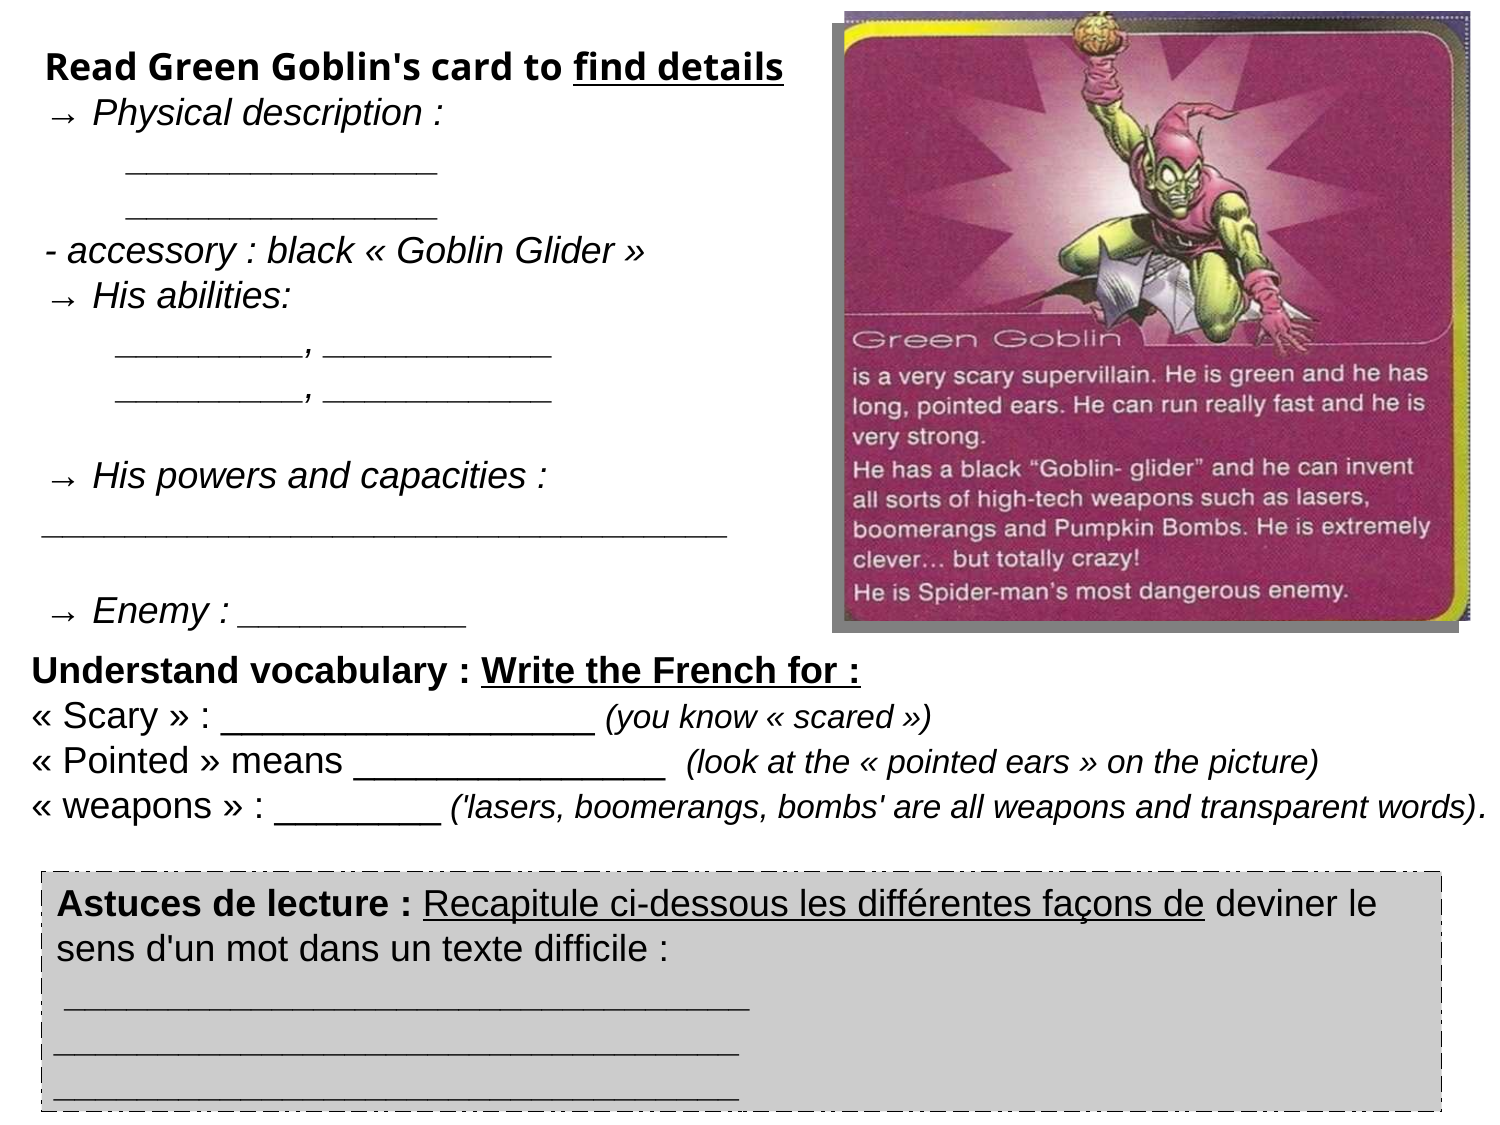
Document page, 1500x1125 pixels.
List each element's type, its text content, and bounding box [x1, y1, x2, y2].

text_box Read Green Goblin's card to find details → Physical description : _______________ _______________ - accessory : black « Goblin Glider » → His abilities: _________, ___________ _________, ___________ → His powers and capacities : _________________________________ → Enemy : ___________ [29, 35, 821, 638]
text_box Understand vocabulary : Write the French for : « Scary » : __________________ (you know « scared ») « Pointed » means _______________ (look at the « pointed ears » on the picture) « weapons » : ________ ('lasers, boomerangs, bombs' are all weapons and transparent words). [16, 638, 1500, 834]
text_box Astuces de lecture : Recapitule ci-dessous les différentes façons de deviner le sens d'un mot dans un texte difficile : _________________________________ _________________________________ _________________________________ [41, 871, 1442, 1112]
picture [844, 11, 1471, 621]
